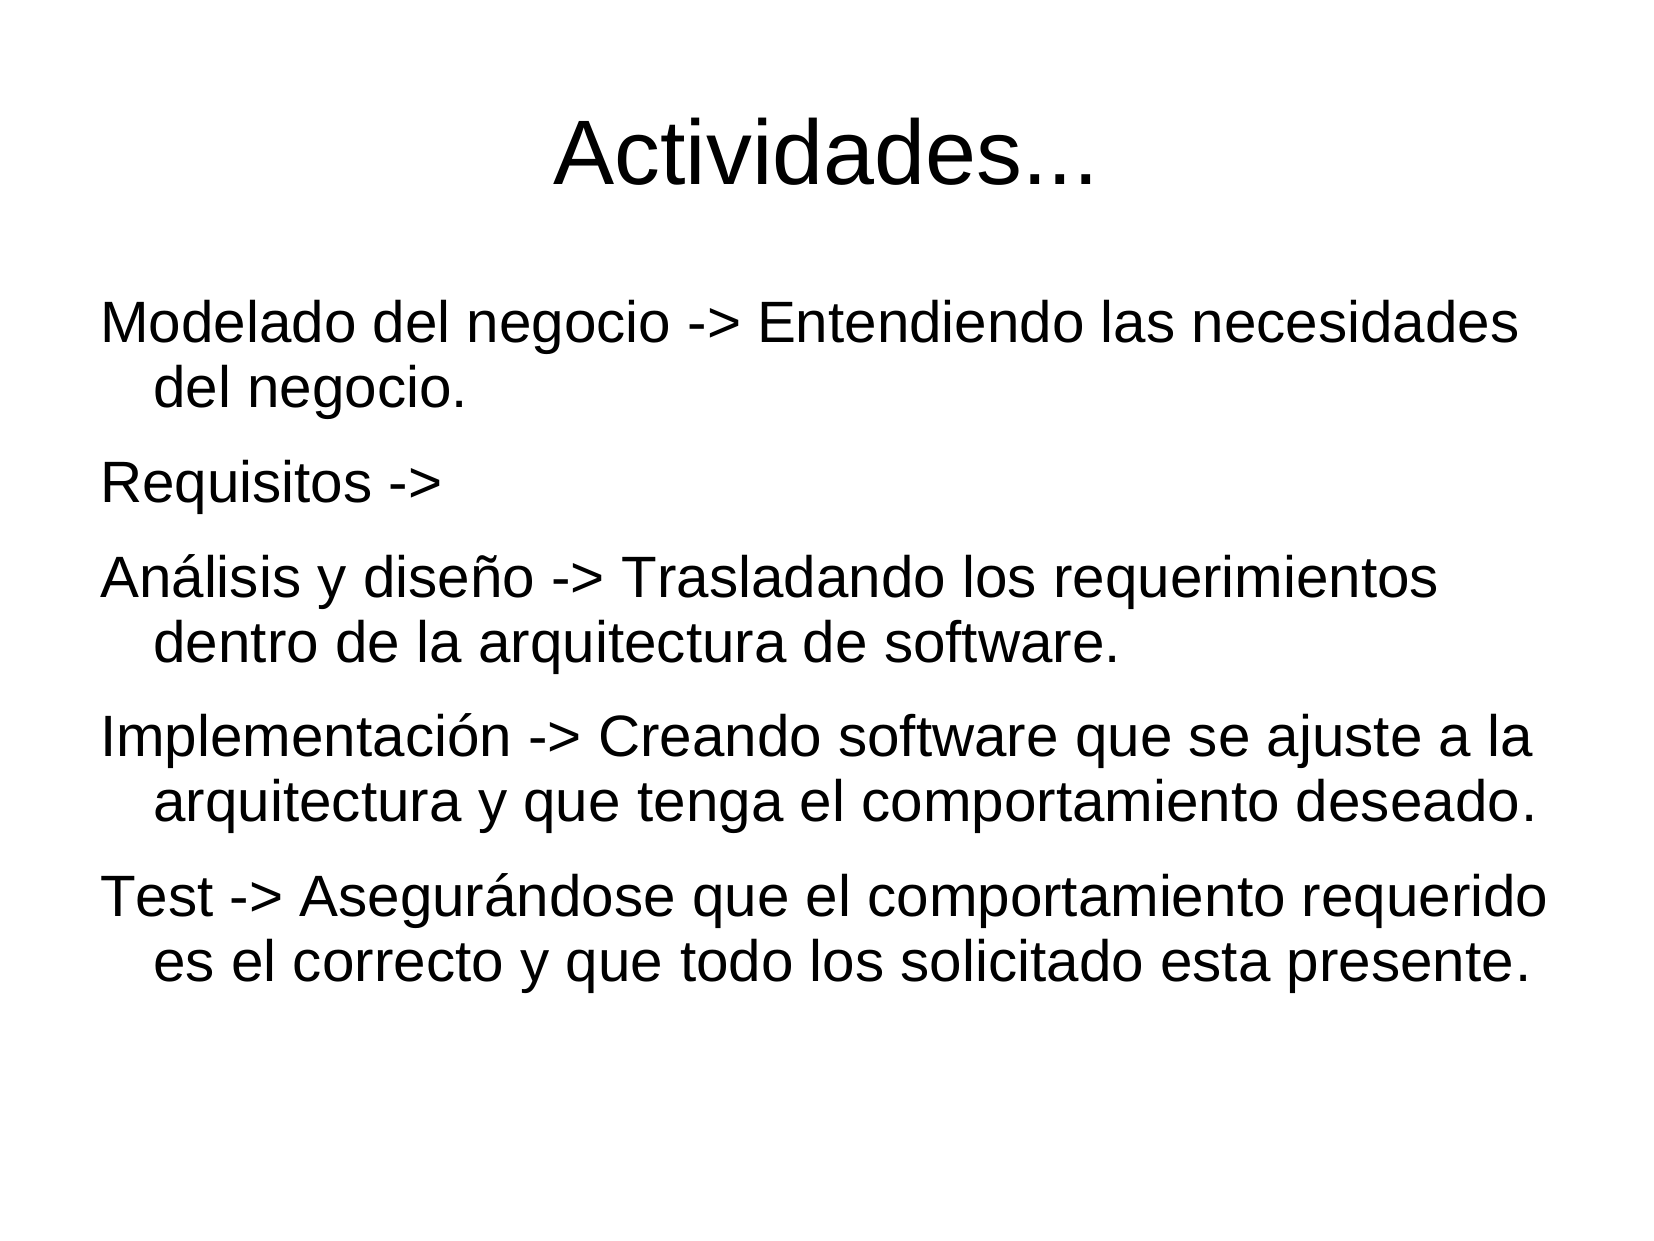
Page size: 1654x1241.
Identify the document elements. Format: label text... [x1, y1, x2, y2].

list Modelado del negocio -> Entendiendo las necesidades del negocio. Requisitos -> Análisis y diseño -> Trasladando los requerimientos dentro de la arquitectura de software. Implementación -> Creando software que se ajuste a la arquitectura y que tenga el comportamiento deseado. Test -> Asegurándose que el comportamiento requerido es el correcto y que todo los solicitado esta presente. [82, 290, 1571, 1216]
title Actividades... [82, 49, 1571, 257]
